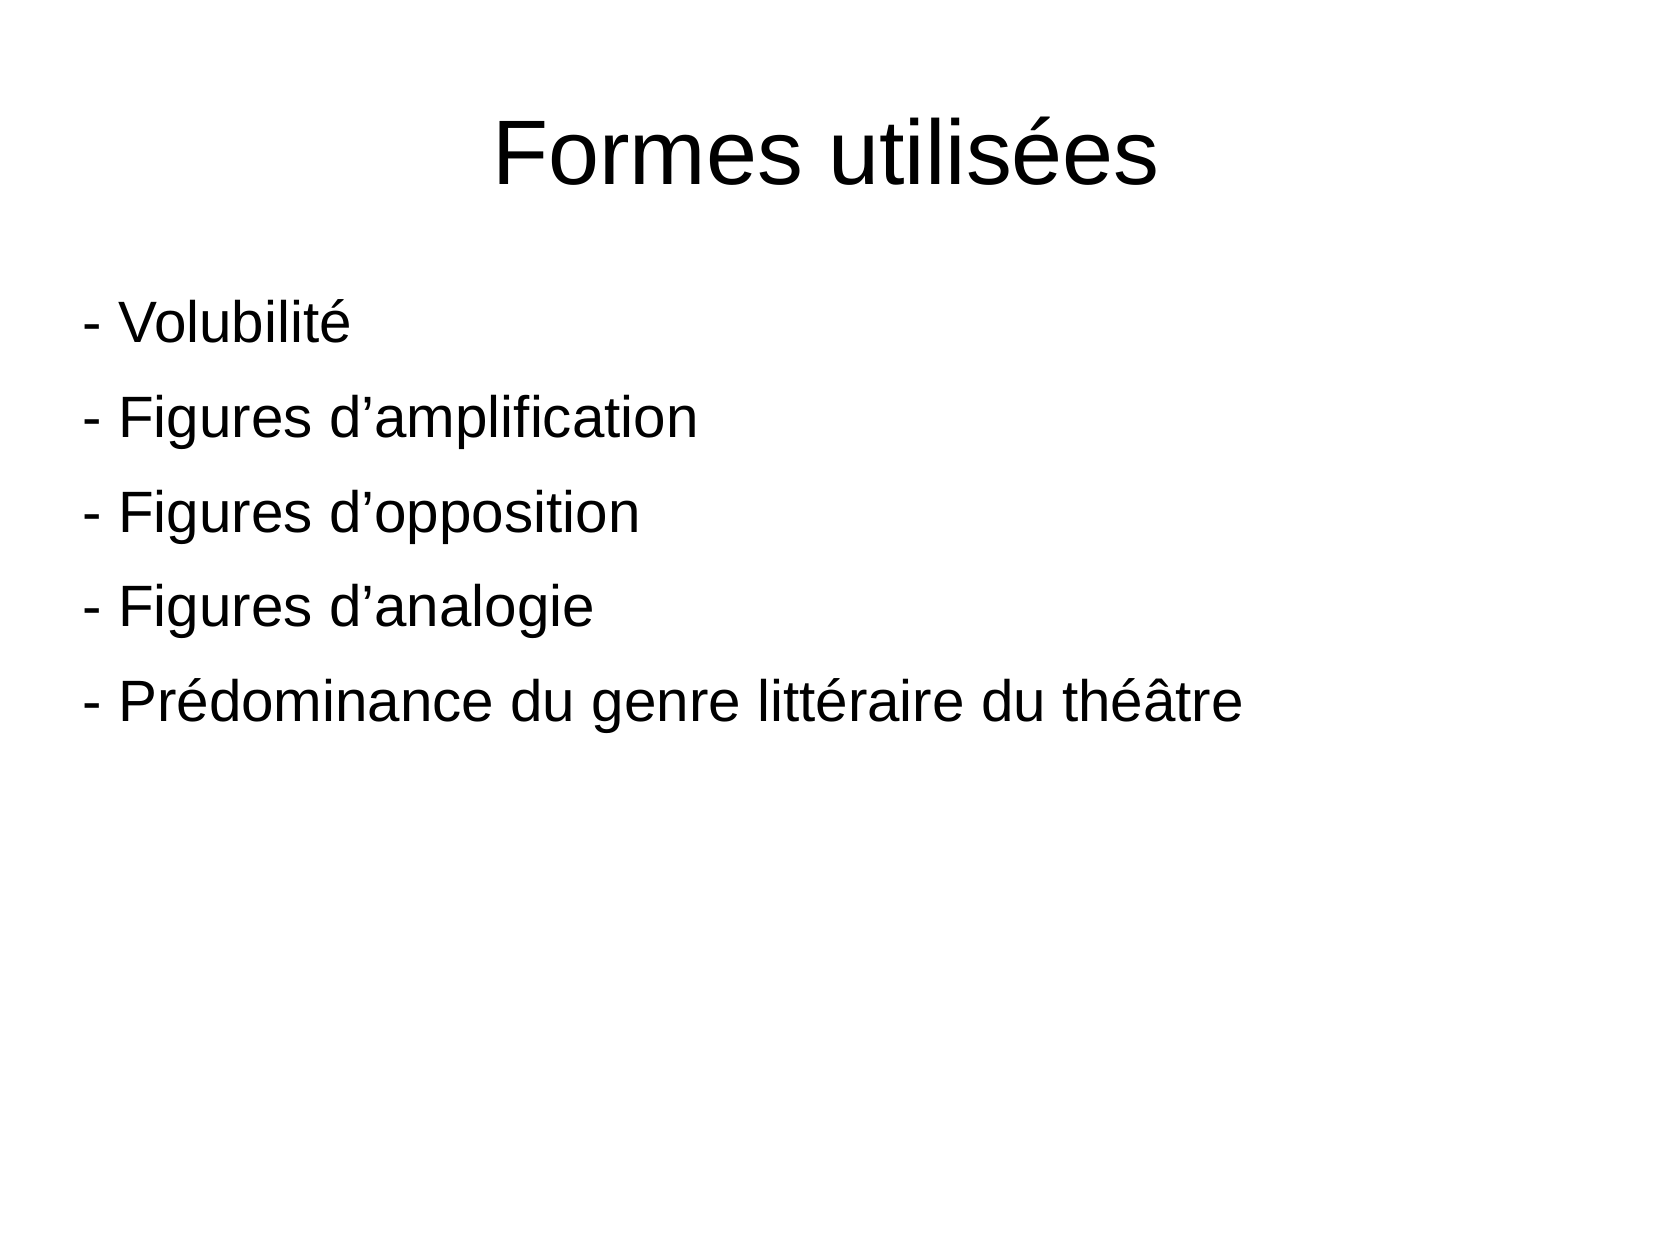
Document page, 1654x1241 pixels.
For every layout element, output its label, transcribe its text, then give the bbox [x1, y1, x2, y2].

list - Volubilité - Figures d’amplification - Figures d’opposition - Figures d’analogie - Prédominance du genre littéraire du théâtre [82, 290, 1571, 1010]
title Formes utilisées [82, 49, 1571, 257]
